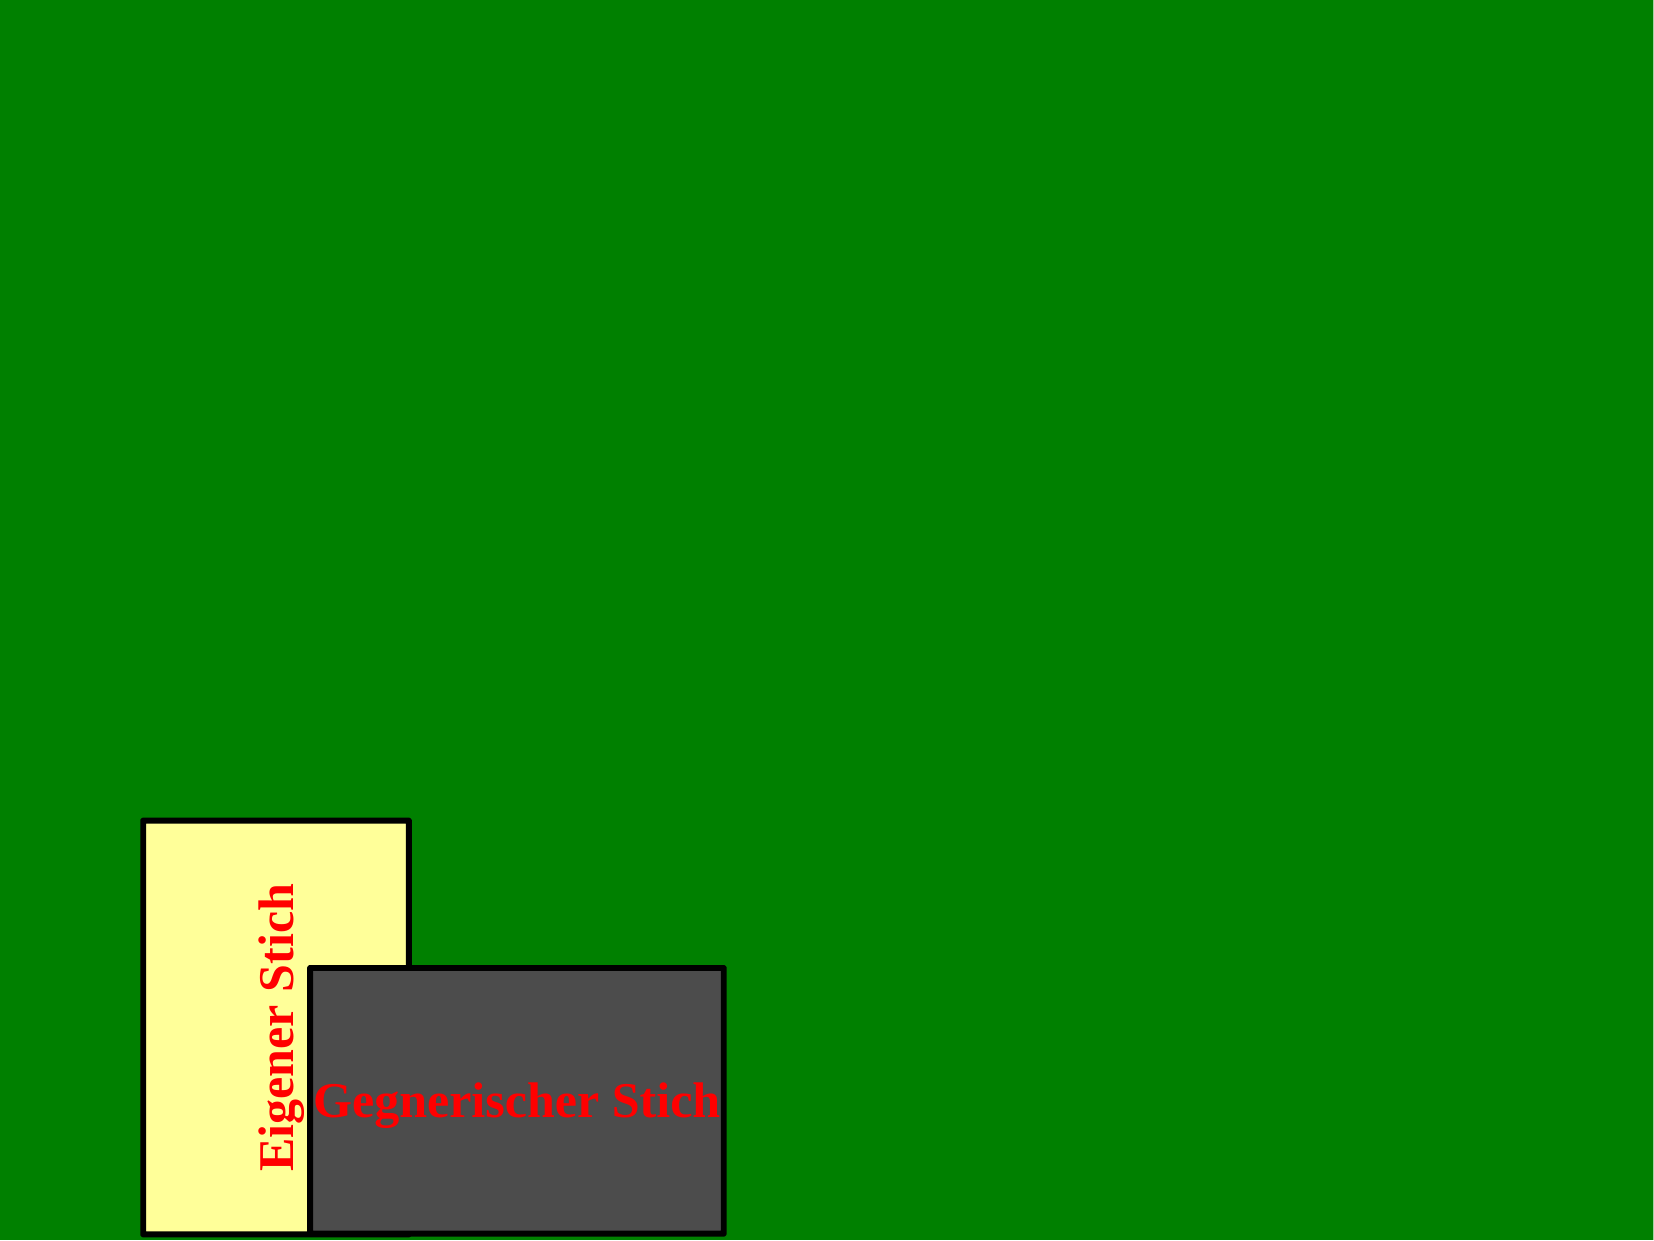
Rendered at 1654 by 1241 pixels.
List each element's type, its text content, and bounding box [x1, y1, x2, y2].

text_box [305, 820, 724, 1235]
text_box Eigener Stich [247, 820, 305, 1235]
text_box [143, 820, 247, 1235]
text_box Gegnerischer Stich [310, 1072, 724, 1130]
